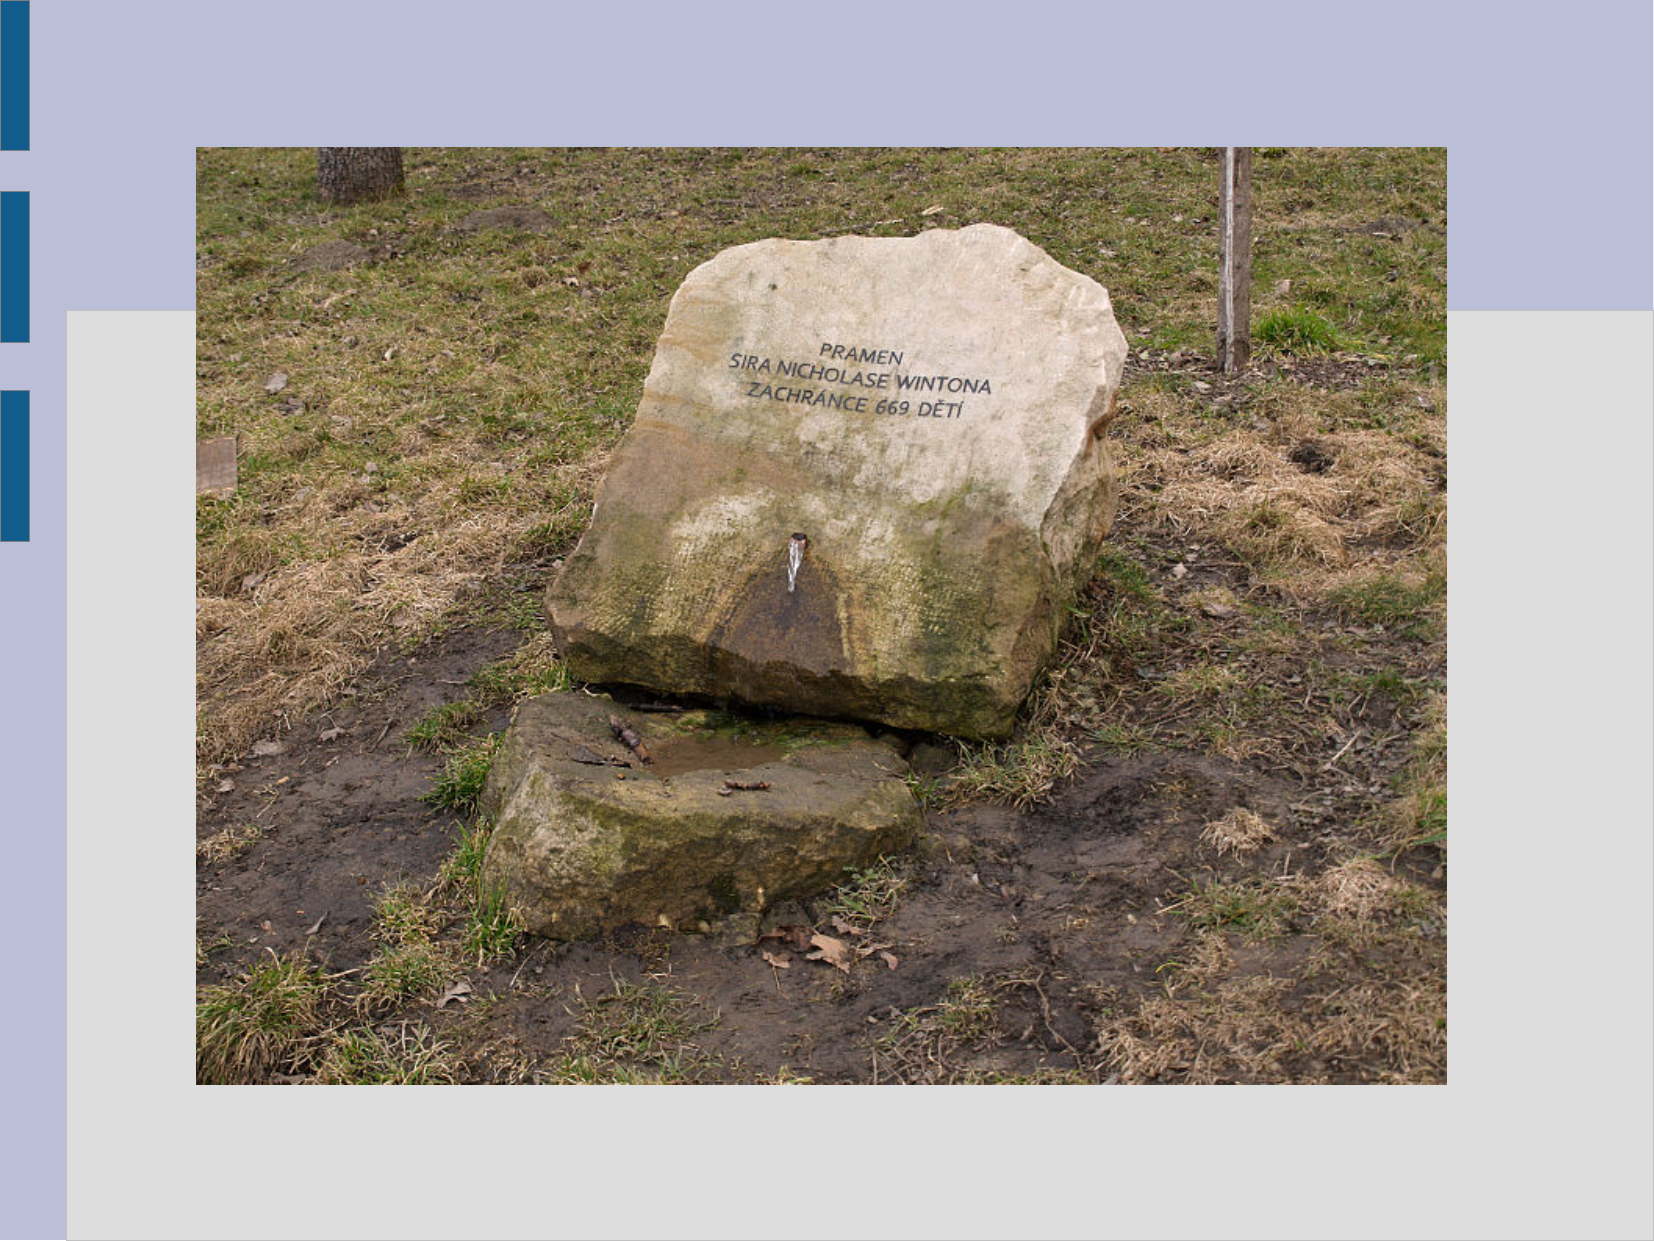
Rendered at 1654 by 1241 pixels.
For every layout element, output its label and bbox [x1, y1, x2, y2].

picture [196, 147, 1447, 1085]
